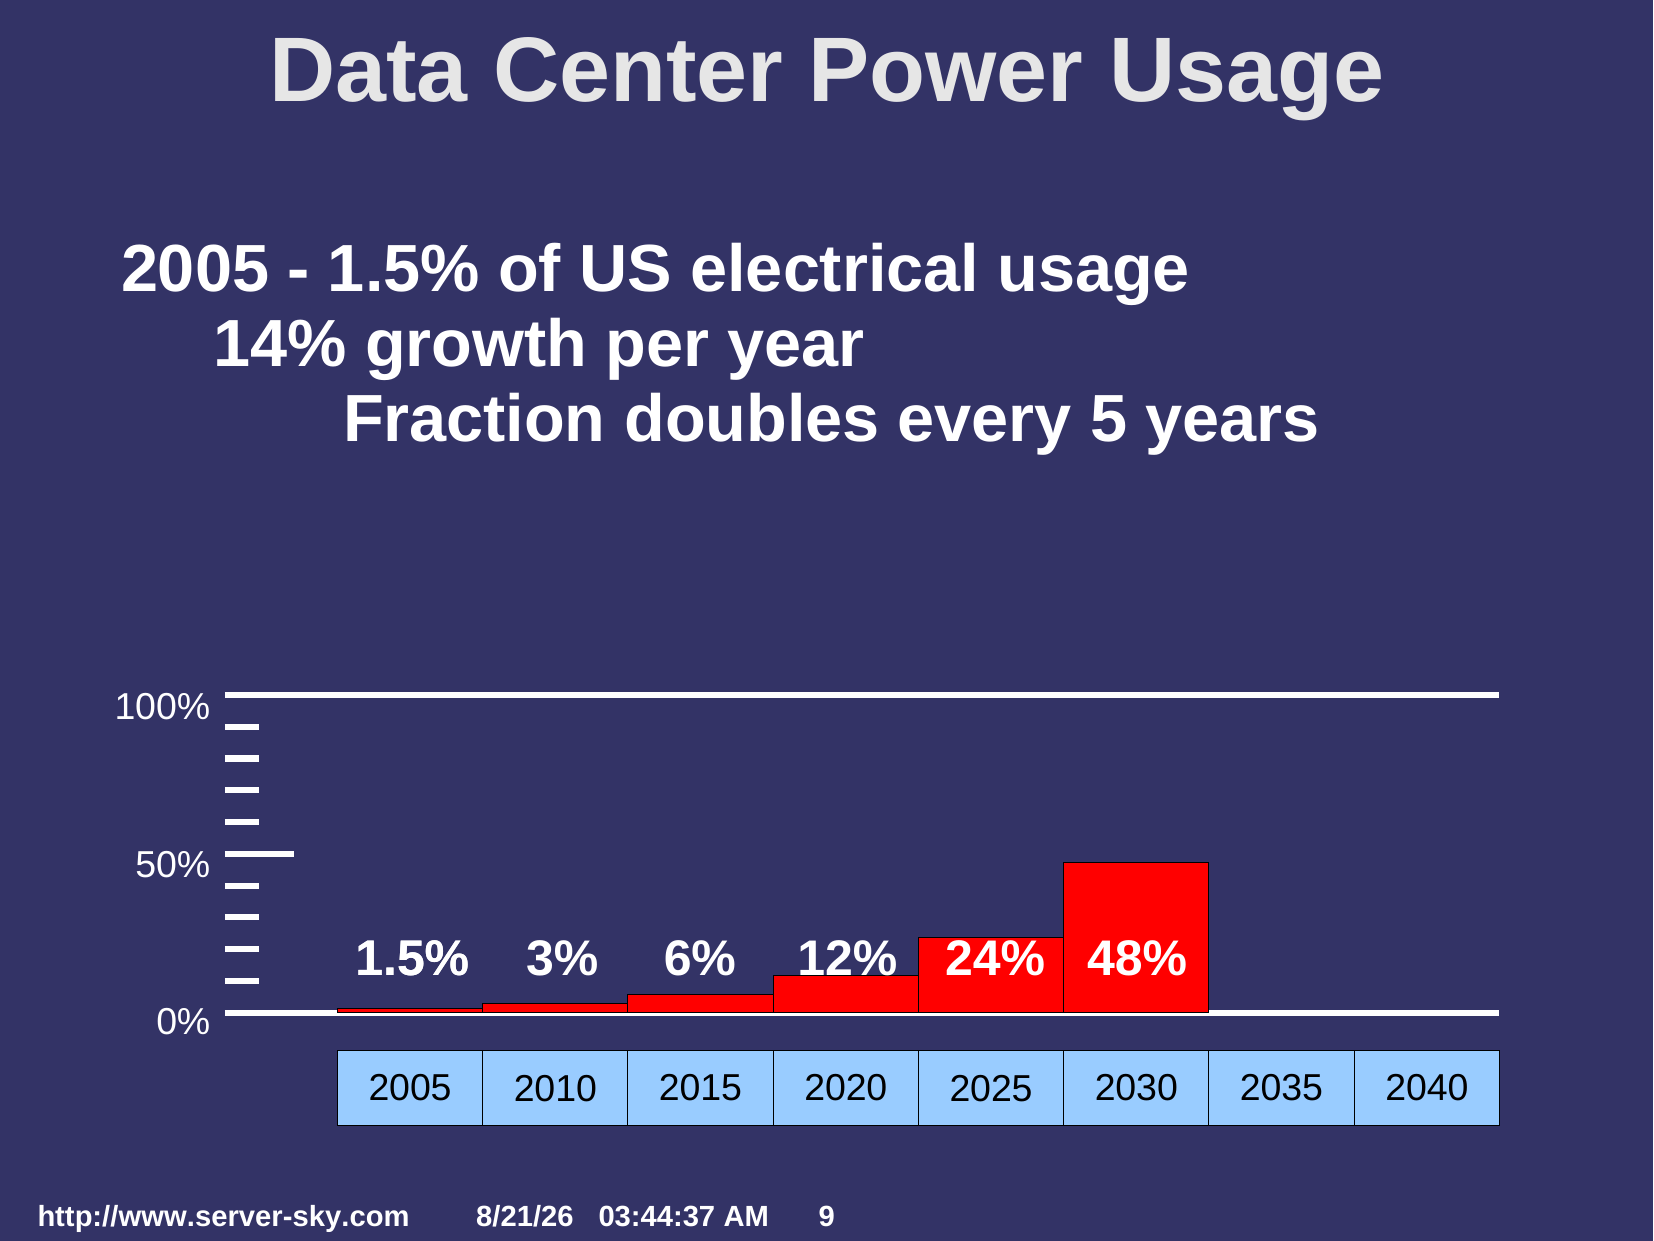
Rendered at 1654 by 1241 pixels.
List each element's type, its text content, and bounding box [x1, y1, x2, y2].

list 2005 - 1.5% of US electrical usage 14% growth per year Fraction doubles every 5 years [109, 231, 1575, 676]
text_box 3% [488, 922, 638, 1013]
title Data Center Power Usage [121, 0, 1534, 139]
text_box [1063, 862, 1209, 922]
text_box 2020 [773, 1050, 918, 1126]
text_box 2040 [1354, 1050, 1500, 1126]
text_box 2025 [918, 1050, 1064, 1126]
text_box 12% [775, 922, 920, 1013]
text_box 6% [638, 922, 772, 1013]
text_box 2030 [1064, 1050, 1208, 1126]
text_box 2005 [337, 1050, 482, 1126]
text_box 1.5% [337, 922, 488, 1013]
text_box 2015 [628, 1050, 773, 1126]
text_box 48% [1065, 922, 1210, 1013]
text_box 2035 [1208, 1050, 1354, 1126]
text_box 2010 [482, 1050, 628, 1126]
text_box 100% 50% 0% [74, 562, 225, 1051]
text_box 24% [923, 922, 1065, 1013]
